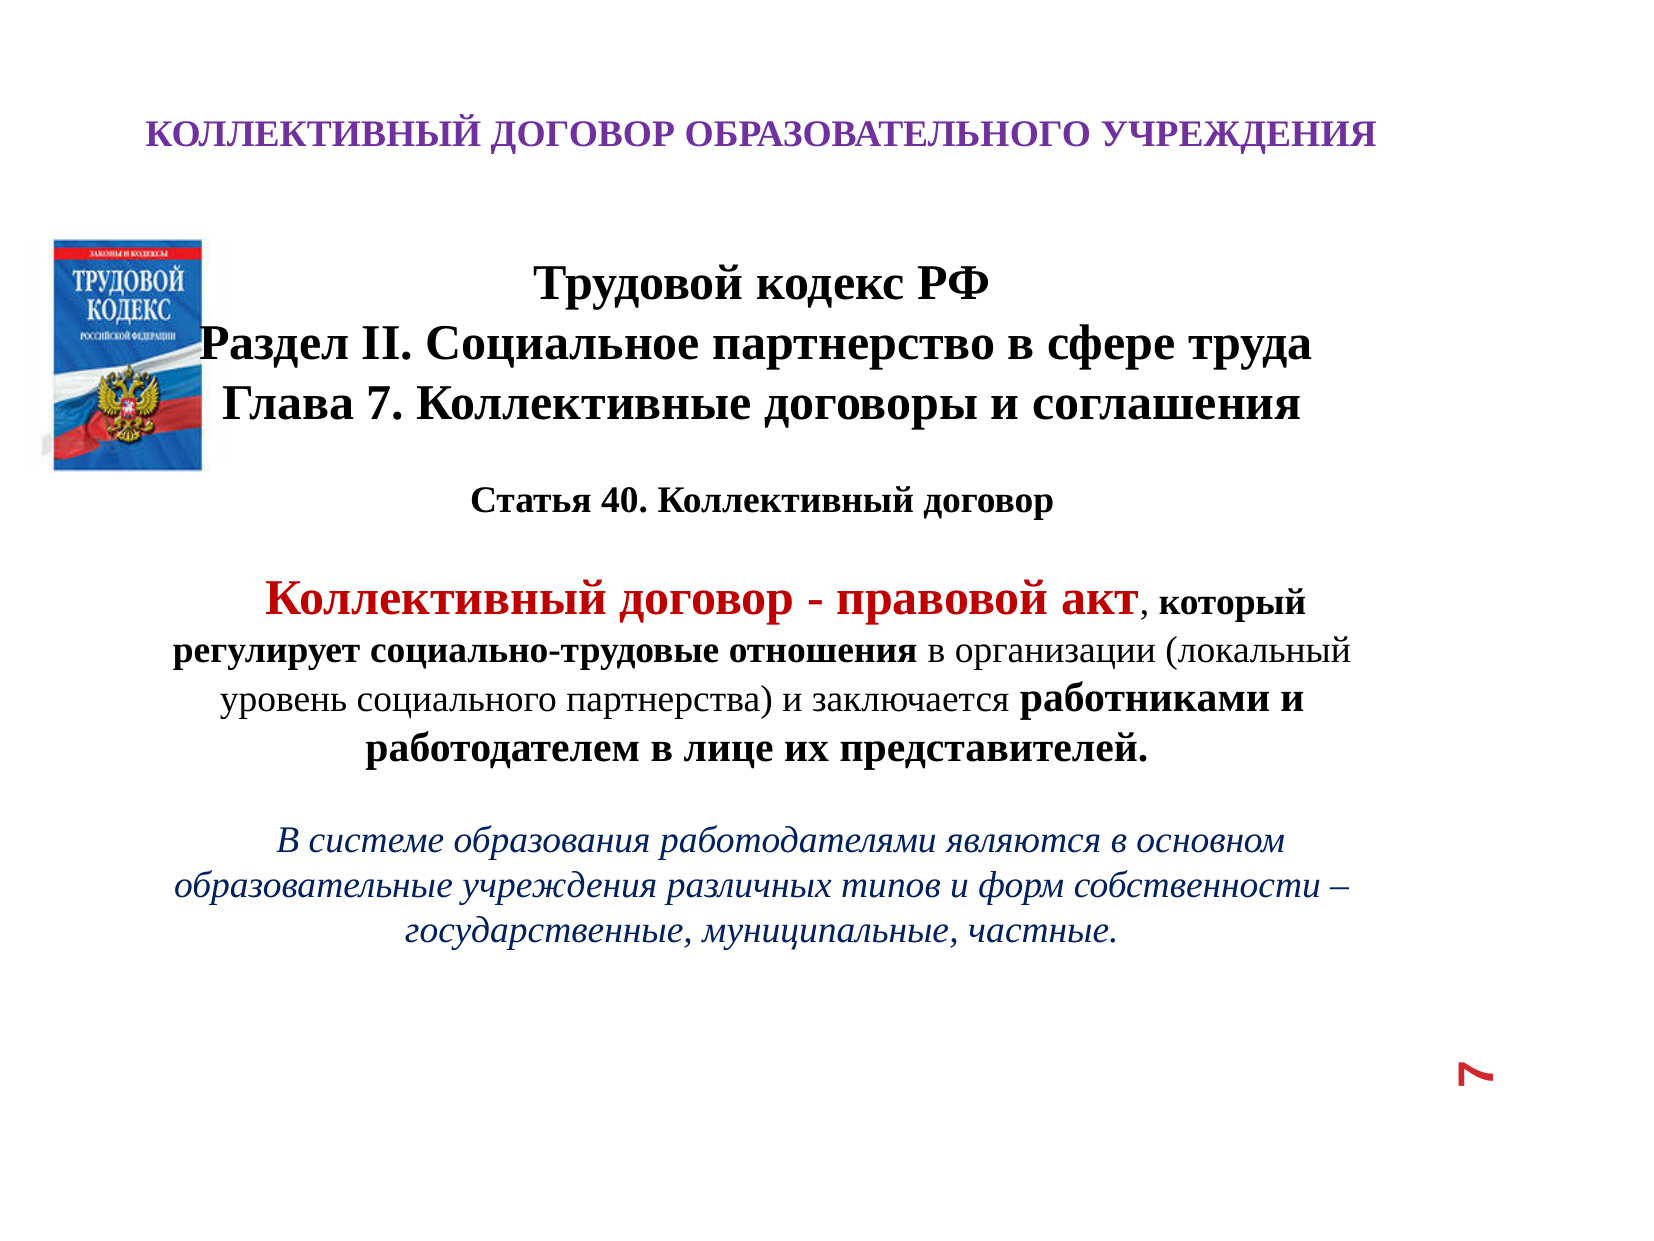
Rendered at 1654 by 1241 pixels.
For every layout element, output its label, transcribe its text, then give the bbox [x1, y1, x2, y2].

text_box <номер> [1435, 887, 1496, 1104]
picture [27, 238, 229, 474]
text_box Трудовой кодекс РФ Раздел II. Социальное партнерство в сфере труда Глава 7. Коллективные договоры и соглашения Статья 40. Коллективный договор Коллективный договор - правовой акт, который регулирует социально-трудовые отношения в организации (локальный уровень социального партнерства) и заключается работниками и работодателем в лице их представителей. В системе образования работодателями являются в основном образовательные учреждения различных типов и форм собственности – государственные, муниципальные, частные. [141, 241, 1383, 958]
title КОЛЛЕКТИВНЫЙ ДОГОВОР ОБРАЗОВАТЕЛЬНОГО УЧРЕЖДЕНИЯ [90, 93, 1433, 161]
